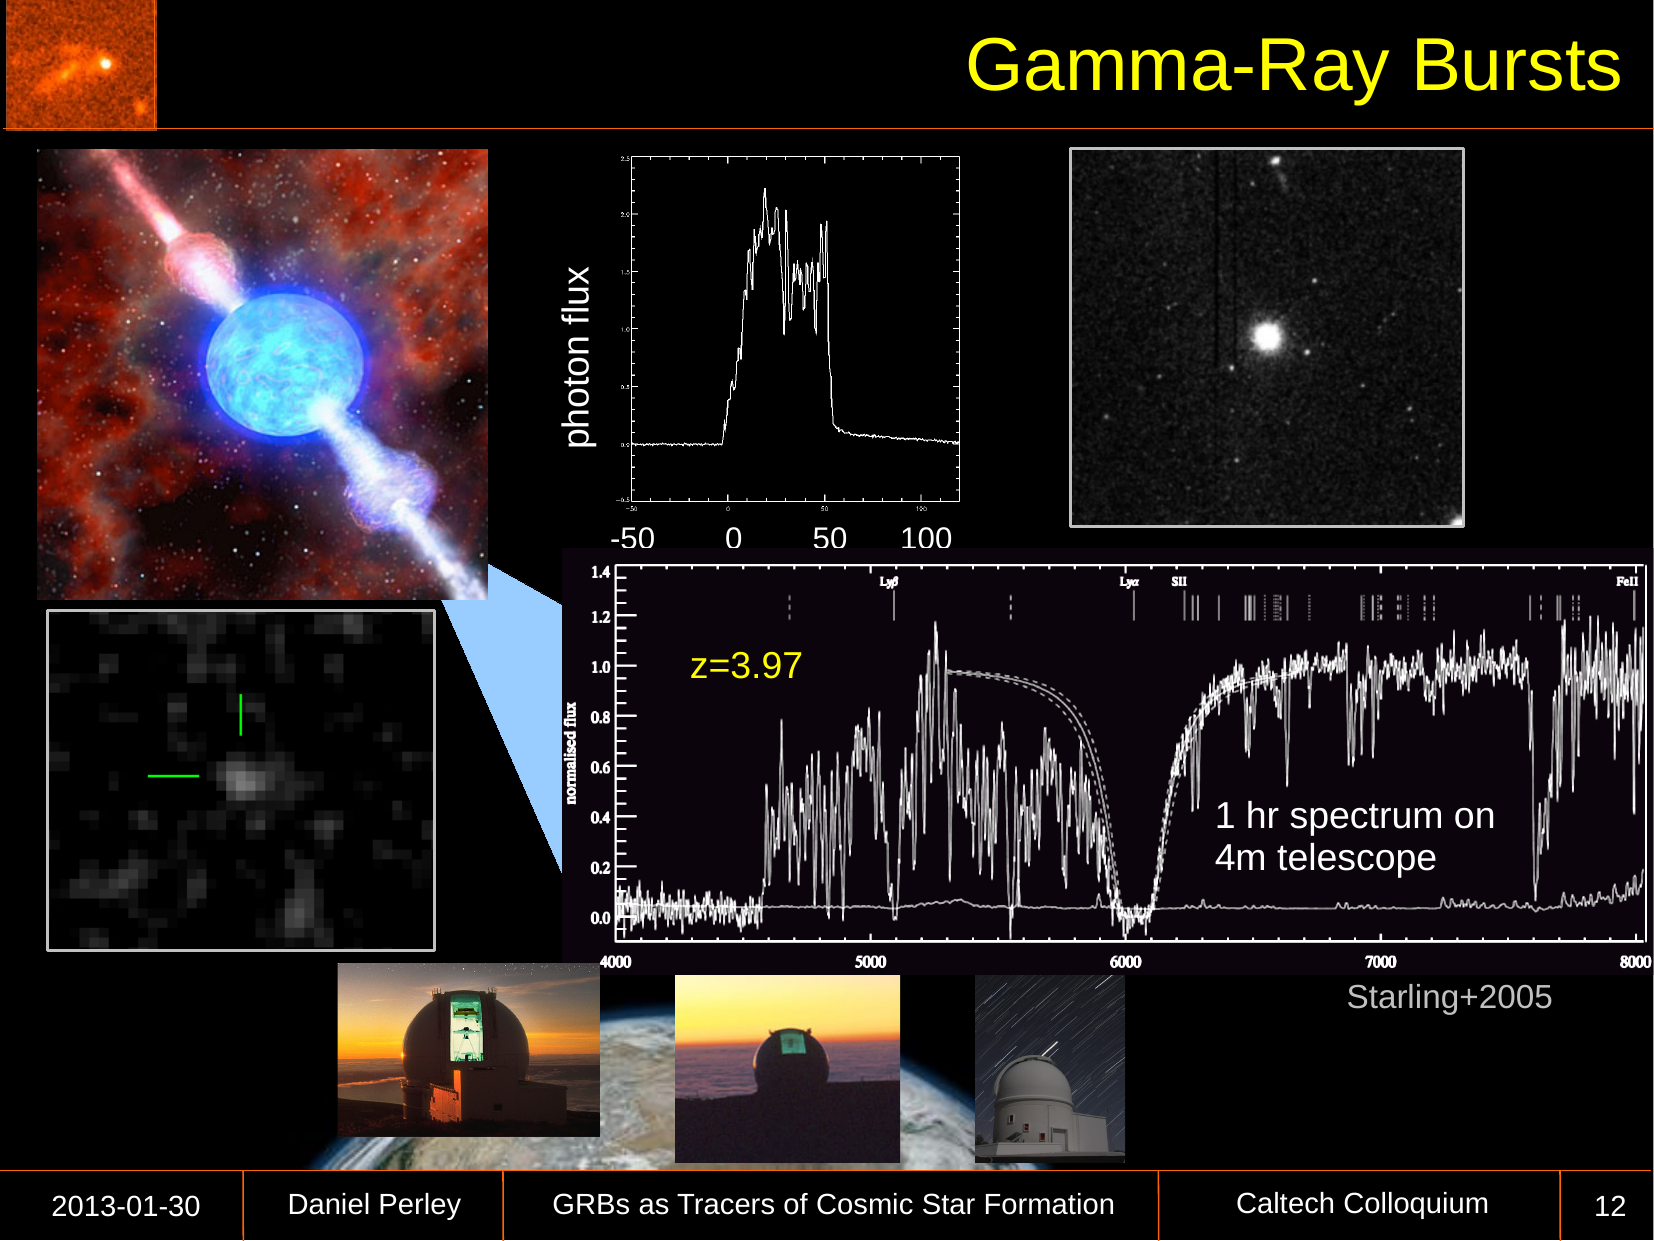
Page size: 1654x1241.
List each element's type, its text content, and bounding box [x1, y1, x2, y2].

picture [7, 0, 154, 128]
text_box Starling+2005 [1331, 971, 1632, 1024]
picture [1072, 150, 1462, 526]
text_box photon flux [547, 189, 604, 528]
text_box z=3.97 [675, 637, 976, 695]
picture [49, 611, 434, 950]
picture [37, 149, 488, 601]
picture [613, 152, 964, 514]
title Gamma-Ray Bursts [594, 21, 1624, 108]
picture [258, 548, 1654, 1170]
text_box 1 hr spectrum on 4m telescope [1200, 787, 1538, 887]
text_box -50 0 50 100 [595, 512, 1021, 548]
text_box [441, 562, 562, 875]
